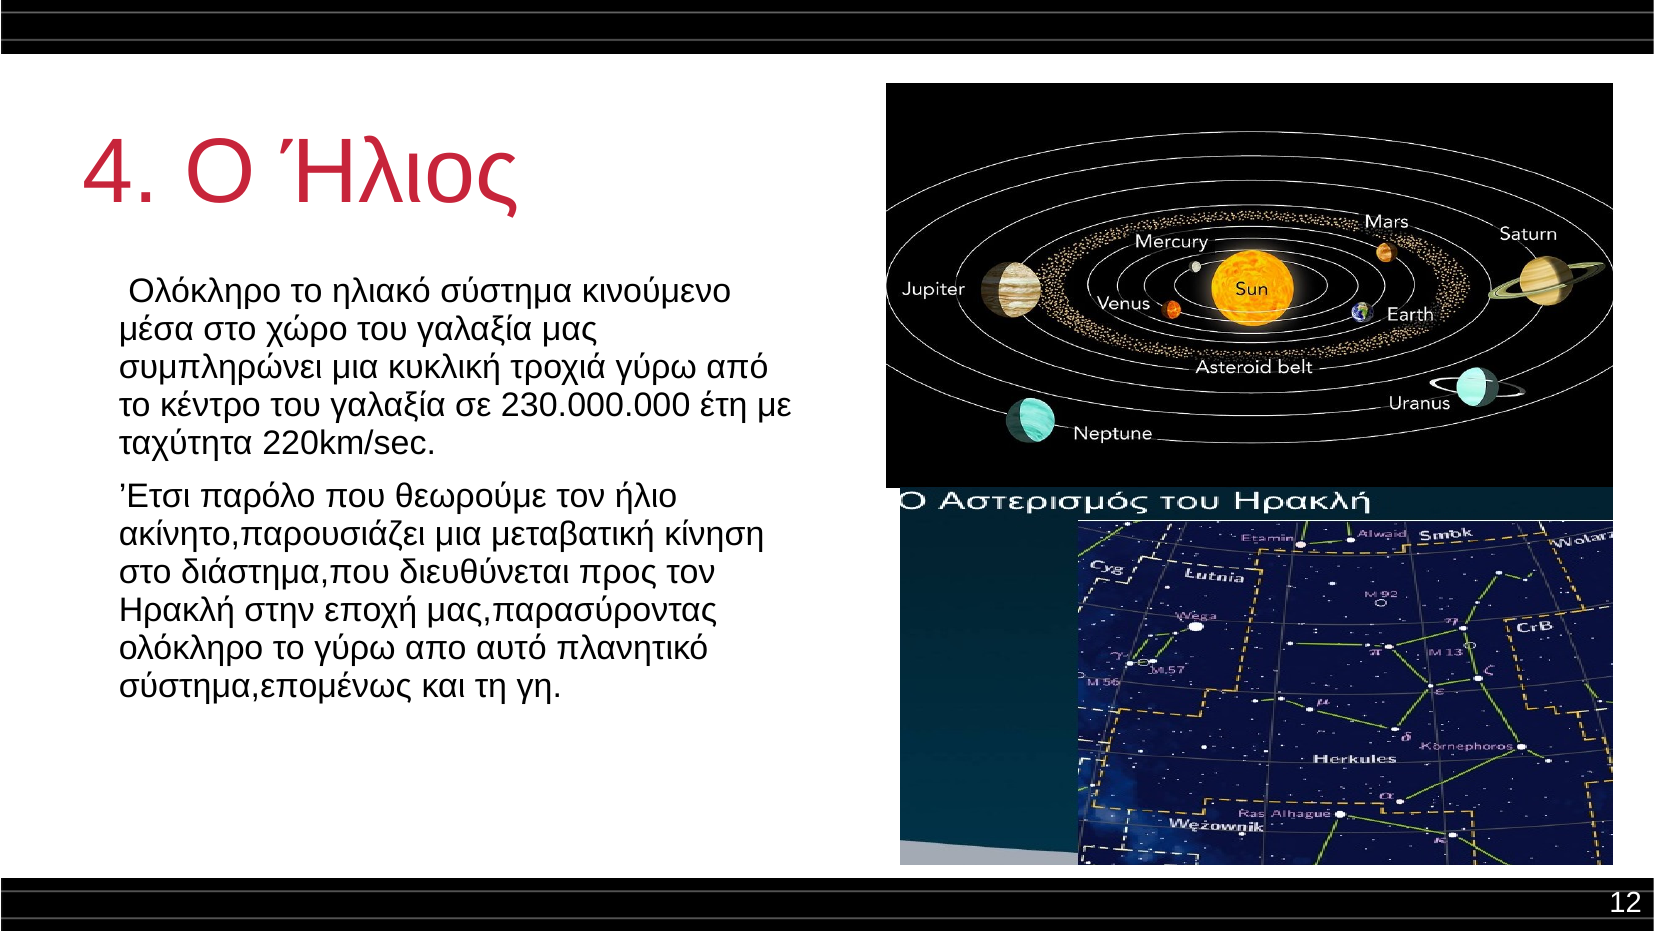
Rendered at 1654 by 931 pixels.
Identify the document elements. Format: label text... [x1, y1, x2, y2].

title 4. O Ήλιος [82, 92, 886, 249]
list Ολόκληρο το ηλιακό σύστημα κινούμενο μέσα στο χώρο του γαλαξία μας συμπληρώνει μια κυκλική τροχιά γύρω από το κέντρο του γαλαξία σε 230.000.000 έτη με ταχύτητα 220km/sec. ’Ετσι παρόλο που θεωρούμε τον ήλιο ακίνητο,παρουσιάζει μια μεταβατική κίνηση στο διάστημα,που διευθύνεται προς τον Ηρακλή στην εποχή μας,παρασύροντας ολόκληρο το γύρω απο αυτό πλανητικό σύστημα,επομένως και τη γη. [82, 271, 809, 713]
picture [886, 83, 1613, 865]
picture [1, 878, 1654, 931]
picture [1, 0, 1654, 54]
